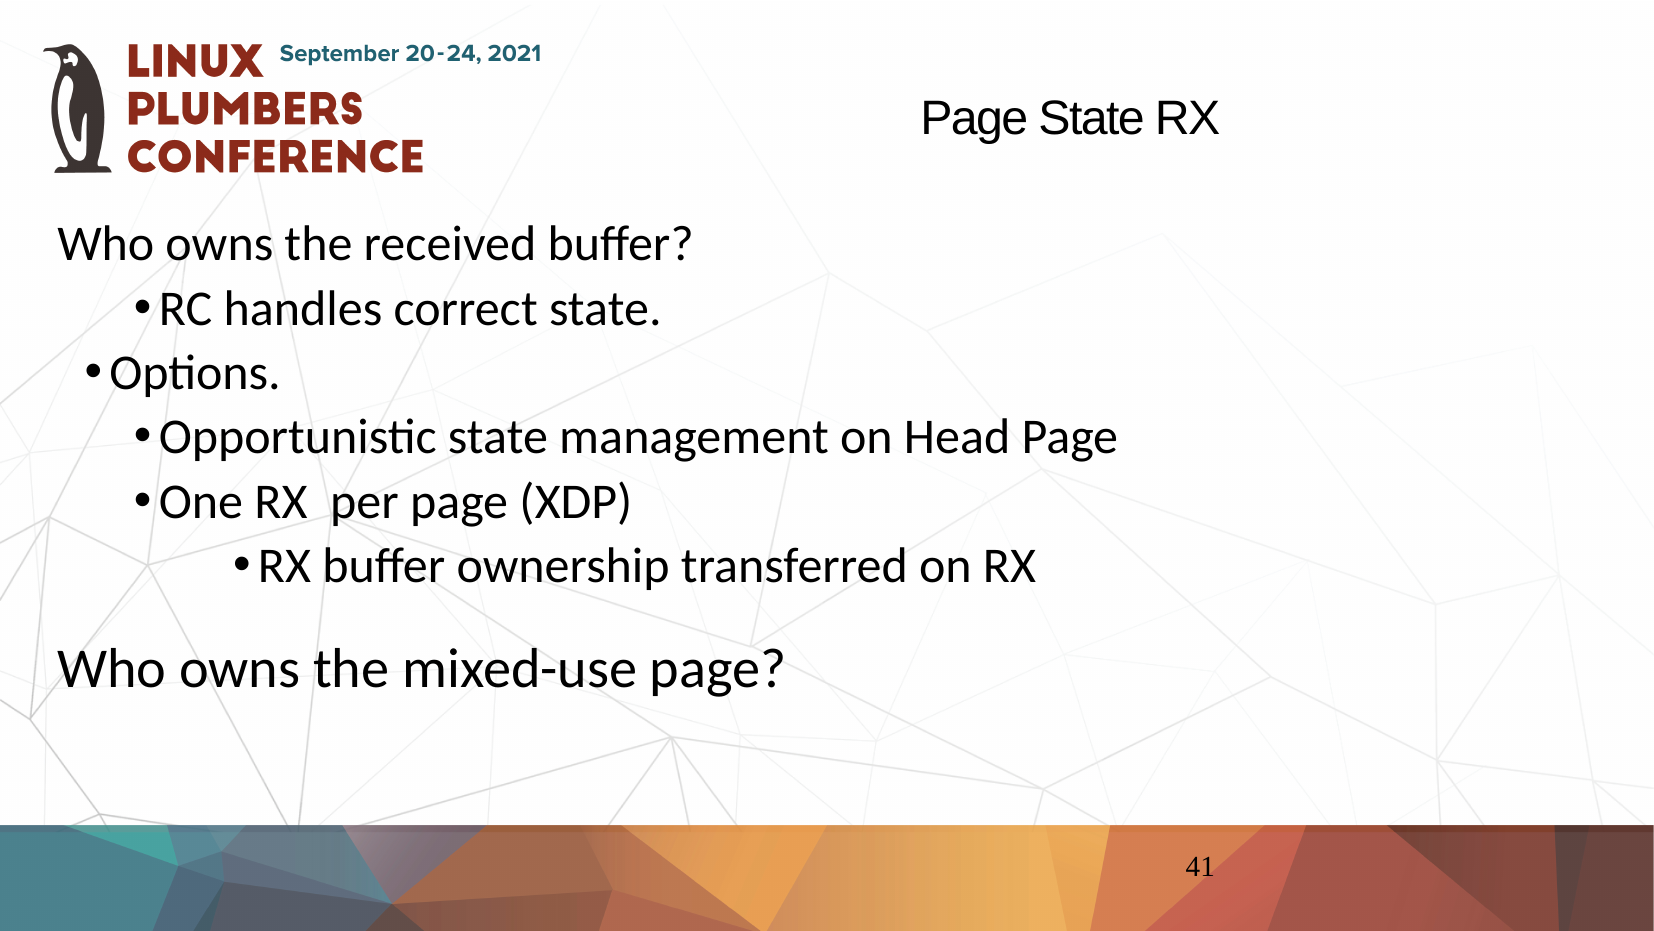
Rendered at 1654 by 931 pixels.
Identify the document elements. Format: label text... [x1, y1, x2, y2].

list Who owns the received buffer? RC handles correct state. Options. Opportunistic state management on Head Page One RX per page (XDP) RX buffer ownership transferred on RX Who owns the mixed-use page? [30, 217, 1606, 811]
text_box [1185, 847, 1571, 912]
title Page State RX [570, 37, 1571, 193]
